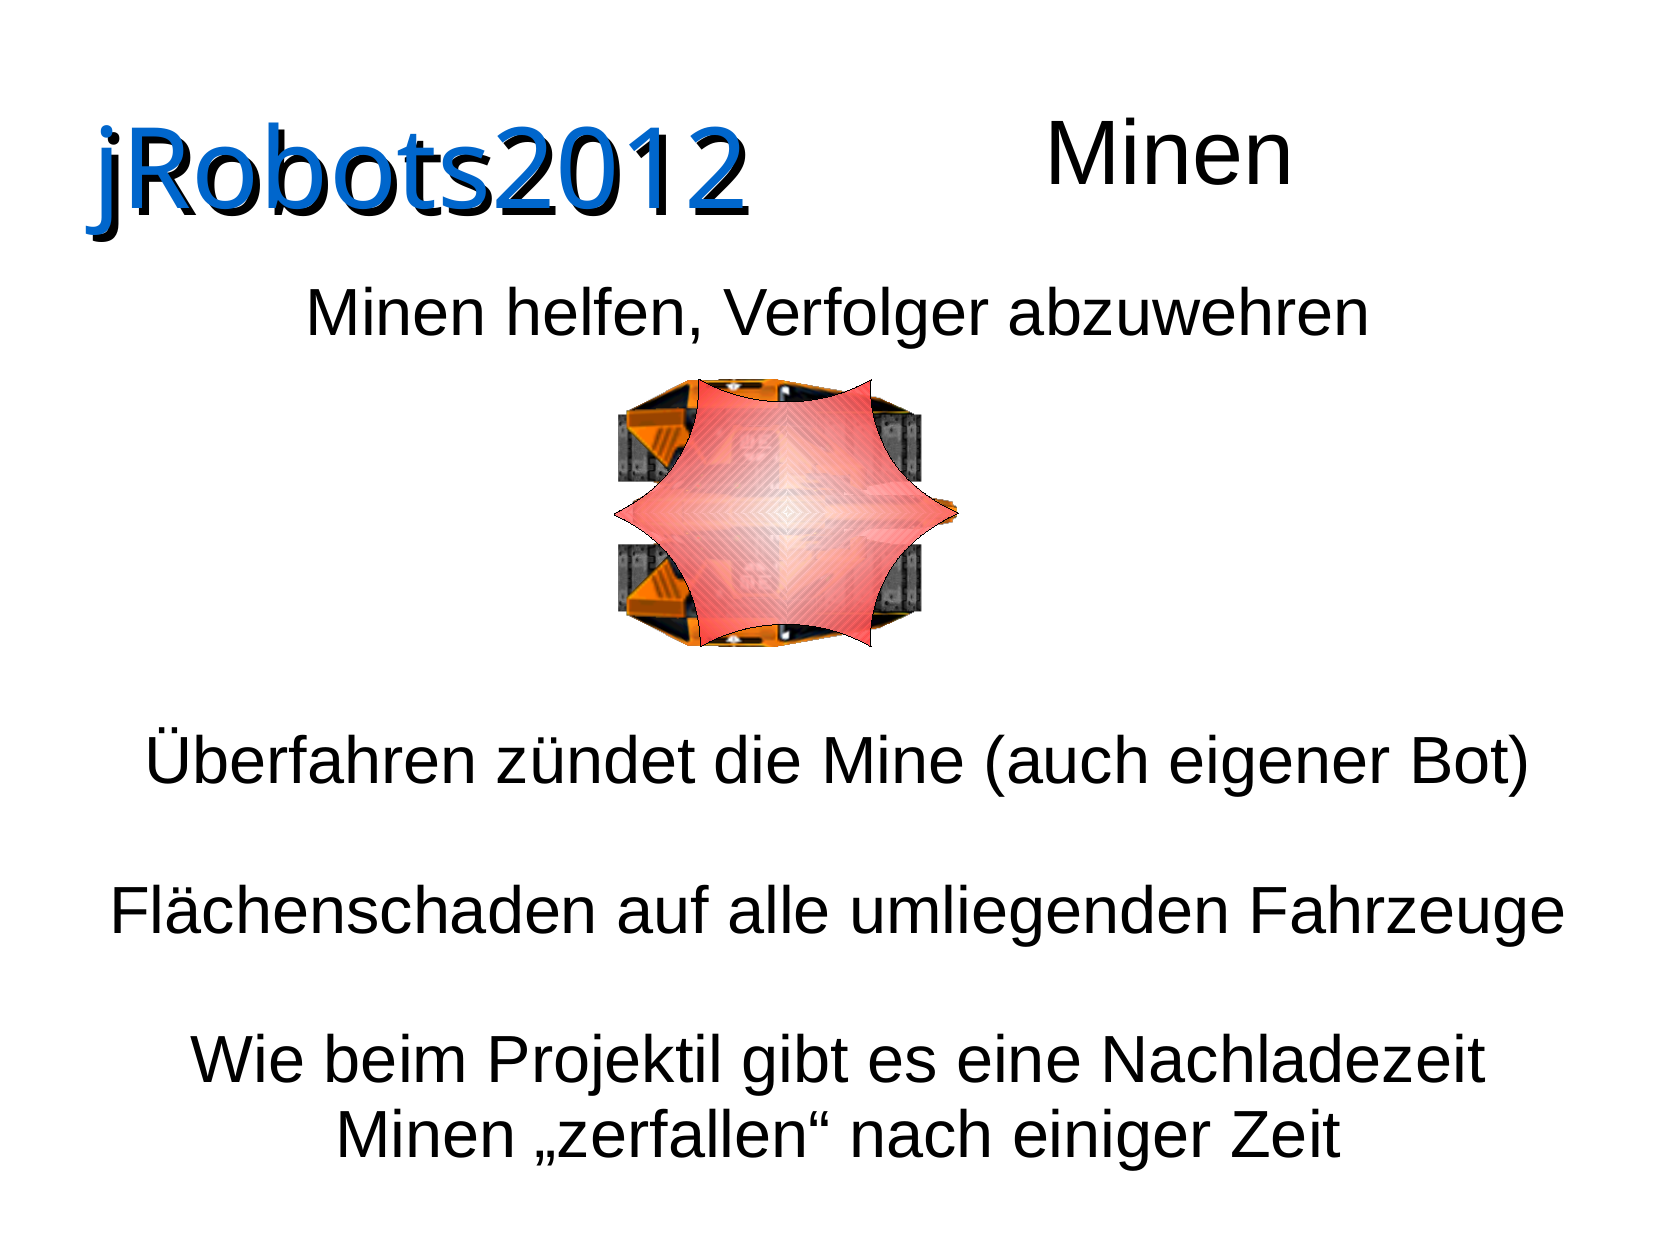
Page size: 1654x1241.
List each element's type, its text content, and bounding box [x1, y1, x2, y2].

picture [871, 379, 959, 512]
picture [871, 514, 959, 647]
picture [702, 625, 869, 647]
picture [701, 379, 870, 401]
text_box [614, 379, 959, 647]
title Minen [767, 49, 1571, 257]
picture [614, 379, 698, 513]
subtitle Minen helfen, Verfolger abzuwehren Überfahren zündet die Mine (auch eigener Bot) Flächenschaden auf alle umliegenden Fahrzeuge Wie beim Projektil gibt es eine Nachladezeit Minen „zerfallen“ nach einiger Zeit [82, 265, 1595, 1182]
picture [614, 516, 700, 647]
